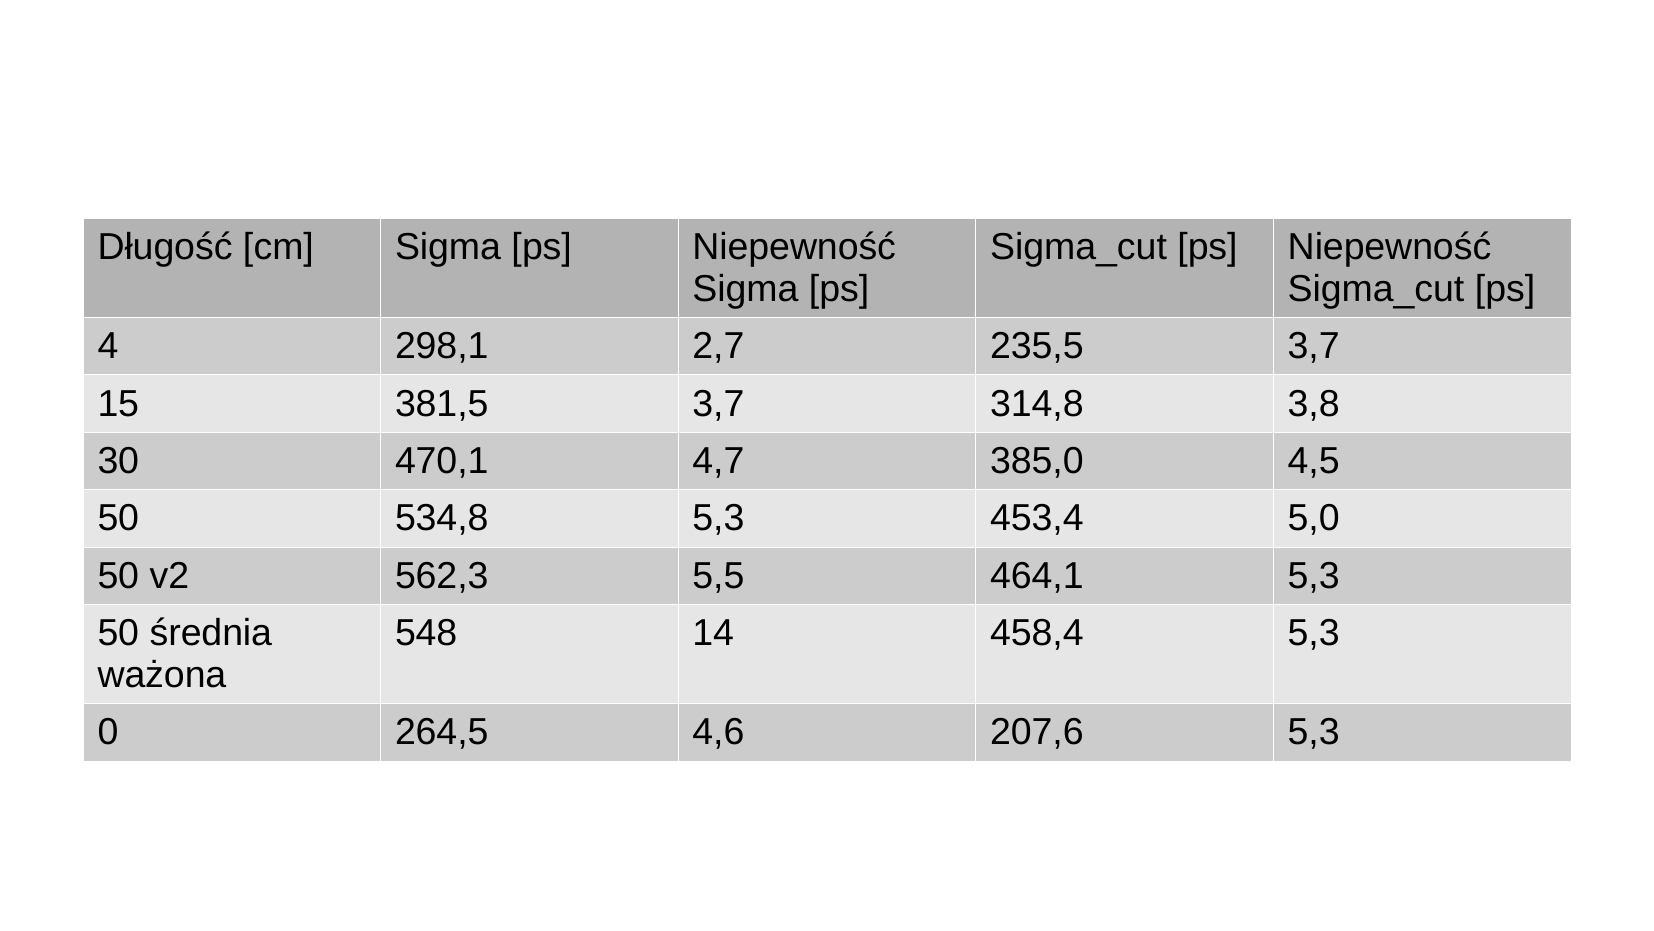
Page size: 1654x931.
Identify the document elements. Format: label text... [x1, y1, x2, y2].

table_cell 207,6 [976, 704, 1273, 761]
table_cell 2,7 [679, 318, 975, 374]
table_cell 30 [84, 433, 380, 489]
table_cell 464,1 [976, 548, 1273, 604]
table_cell 385,0 [976, 433, 1273, 489]
table_cell 5,3 [1274, 704, 1571, 761]
table_header Niepewność Sigma_cut [ps] [1274, 219, 1571, 317]
table_cell 5,0 [1274, 490, 1571, 547]
table_cell 15 [84, 375, 380, 432]
table_cell 0 [84, 704, 380, 761]
table_cell 5,3 [679, 490, 975, 547]
table_cell 3,7 [1274, 318, 1571, 374]
table_cell 14 [679, 605, 975, 703]
table_cell 453,4 [976, 490, 1273, 547]
table_header Niepewność Sigma [ps] [679, 219, 975, 317]
table_header Sigma [ps] [381, 219, 678, 317]
table_cell 5,5 [679, 548, 975, 604]
table_cell 235,5 [976, 318, 1273, 374]
table_cell 298,1 [381, 318, 678, 374]
table_cell 50 [84, 490, 380, 547]
table_header Sigma_cut [ps] [976, 219, 1273, 317]
table_cell 50 średnia ważona [84, 605, 380, 703]
table_cell 4,6 [679, 704, 975, 761]
table_cell 458,4 [976, 605, 1273, 703]
table_cell 5,3 [1274, 548, 1571, 604]
table_cell 4,7 [679, 433, 975, 489]
table_header Długość [cm] [84, 219, 380, 317]
table_cell 4 [84, 318, 380, 374]
table_cell 5,3 [1274, 605, 1571, 703]
table_cell 50 v2 [84, 548, 380, 604]
table_cell 562,3 [381, 548, 678, 604]
table_cell 3,8 [1274, 375, 1571, 432]
table_cell 264,5 [381, 704, 678, 761]
table_cell 3,7 [679, 375, 975, 432]
table_cell 4,5 [1274, 433, 1571, 489]
table_cell 470,1 [381, 433, 678, 489]
table_cell 548 [381, 605, 678, 703]
table_cell 314,8 [976, 375, 1273, 432]
table_cell 534,8 [381, 490, 678, 547]
table_cell 381,5 [381, 375, 678, 432]
